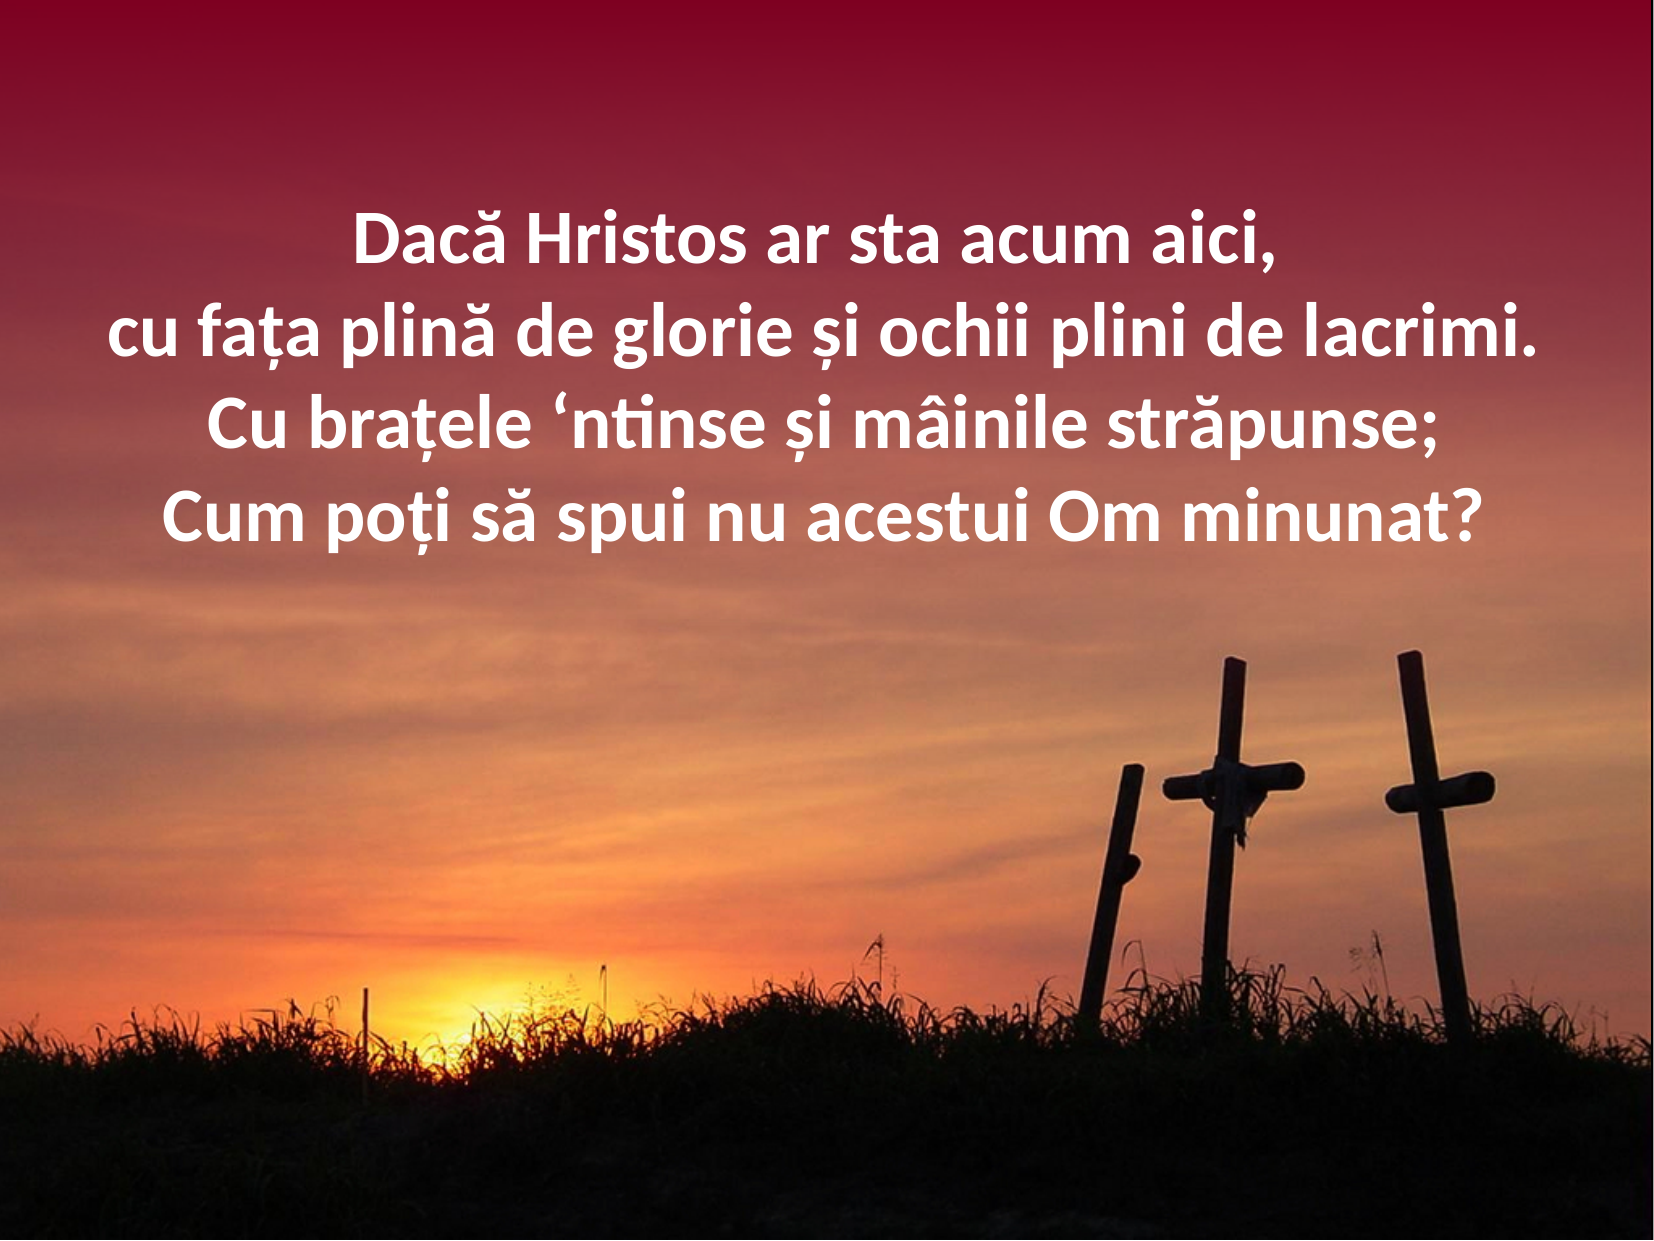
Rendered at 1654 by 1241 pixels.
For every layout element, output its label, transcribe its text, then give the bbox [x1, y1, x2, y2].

picture [0, 751, 1651, 1241]
text_box Dacă Hristos ar sta acum aici, cu faţa plină de glorie şi ochii plini de lacrimi. Cu braţele ‘ntinse şi mâinile străpunse; Cum poţi să spui nu acestui Om minunat? [0, 0, 1651, 751]
